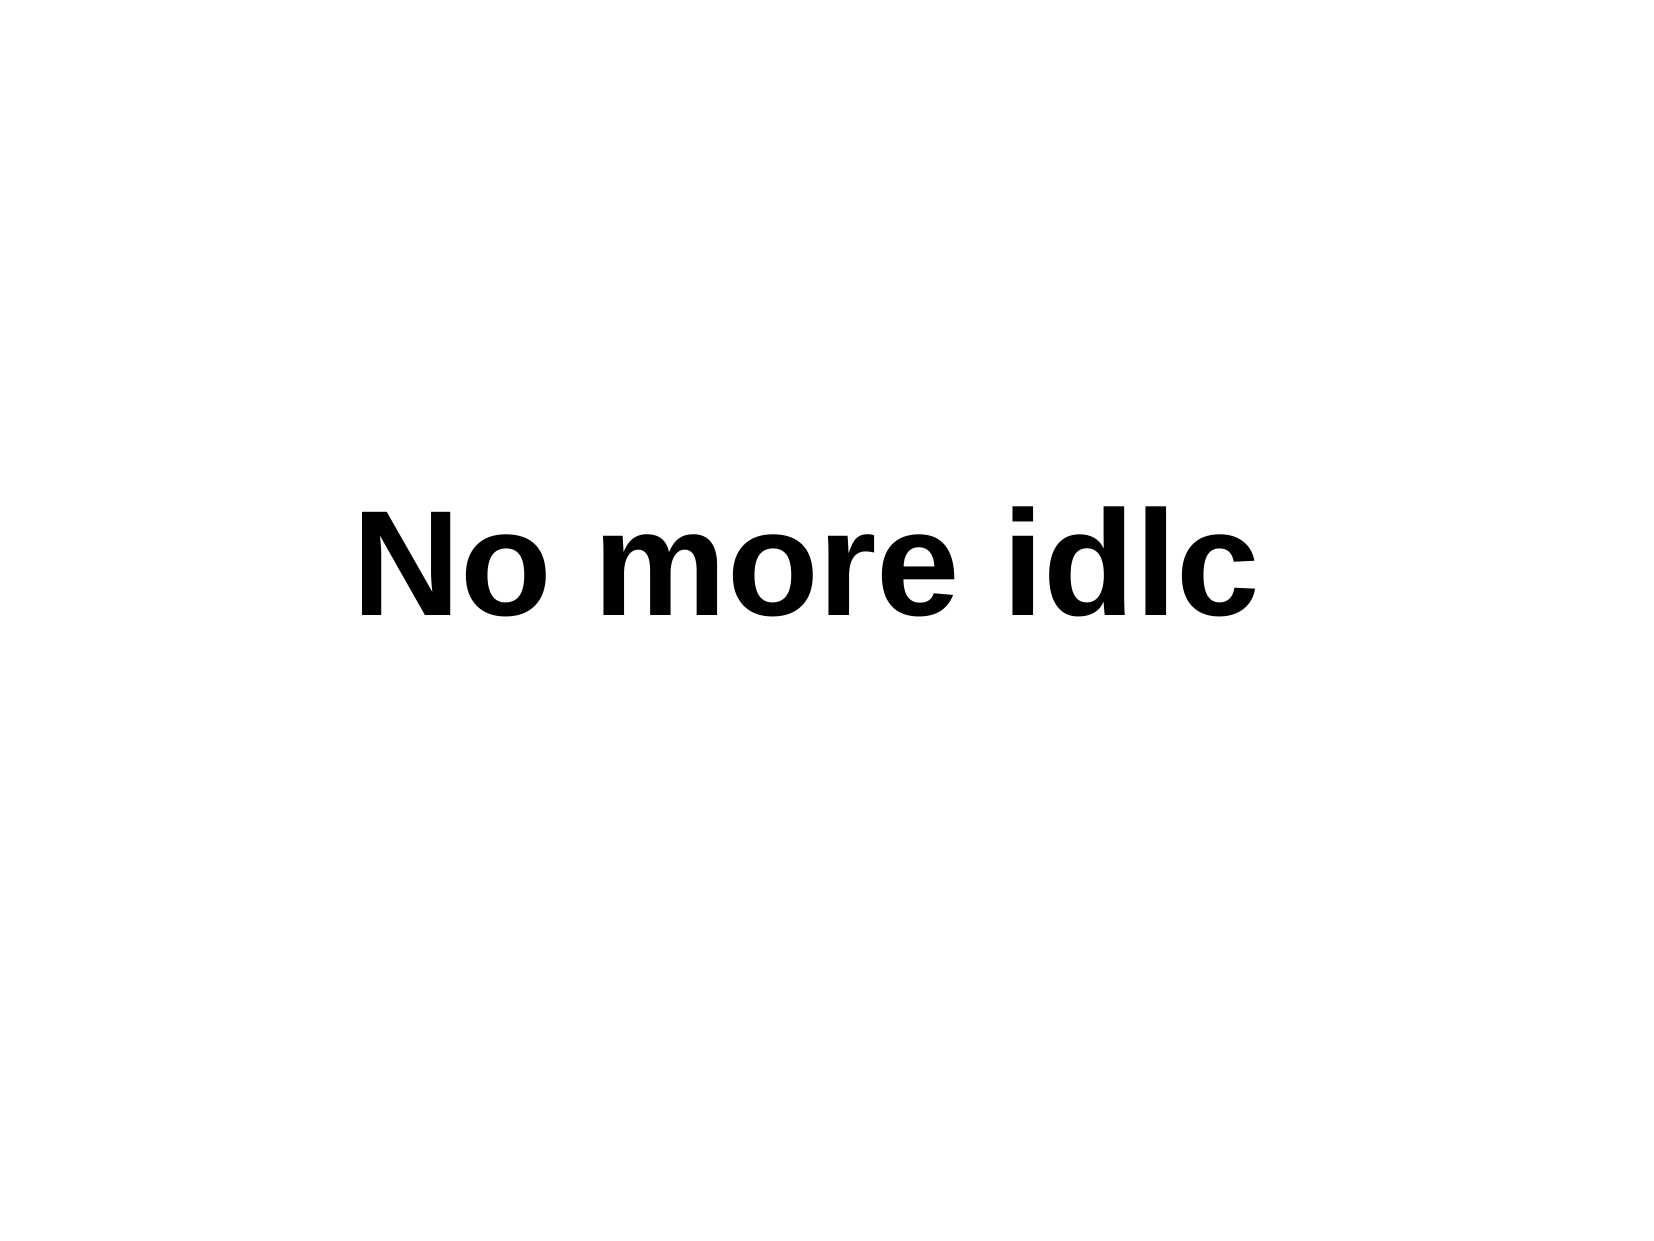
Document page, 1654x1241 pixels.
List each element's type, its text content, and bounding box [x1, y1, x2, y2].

text_box No more idlc [330, 465, 1426, 663]
